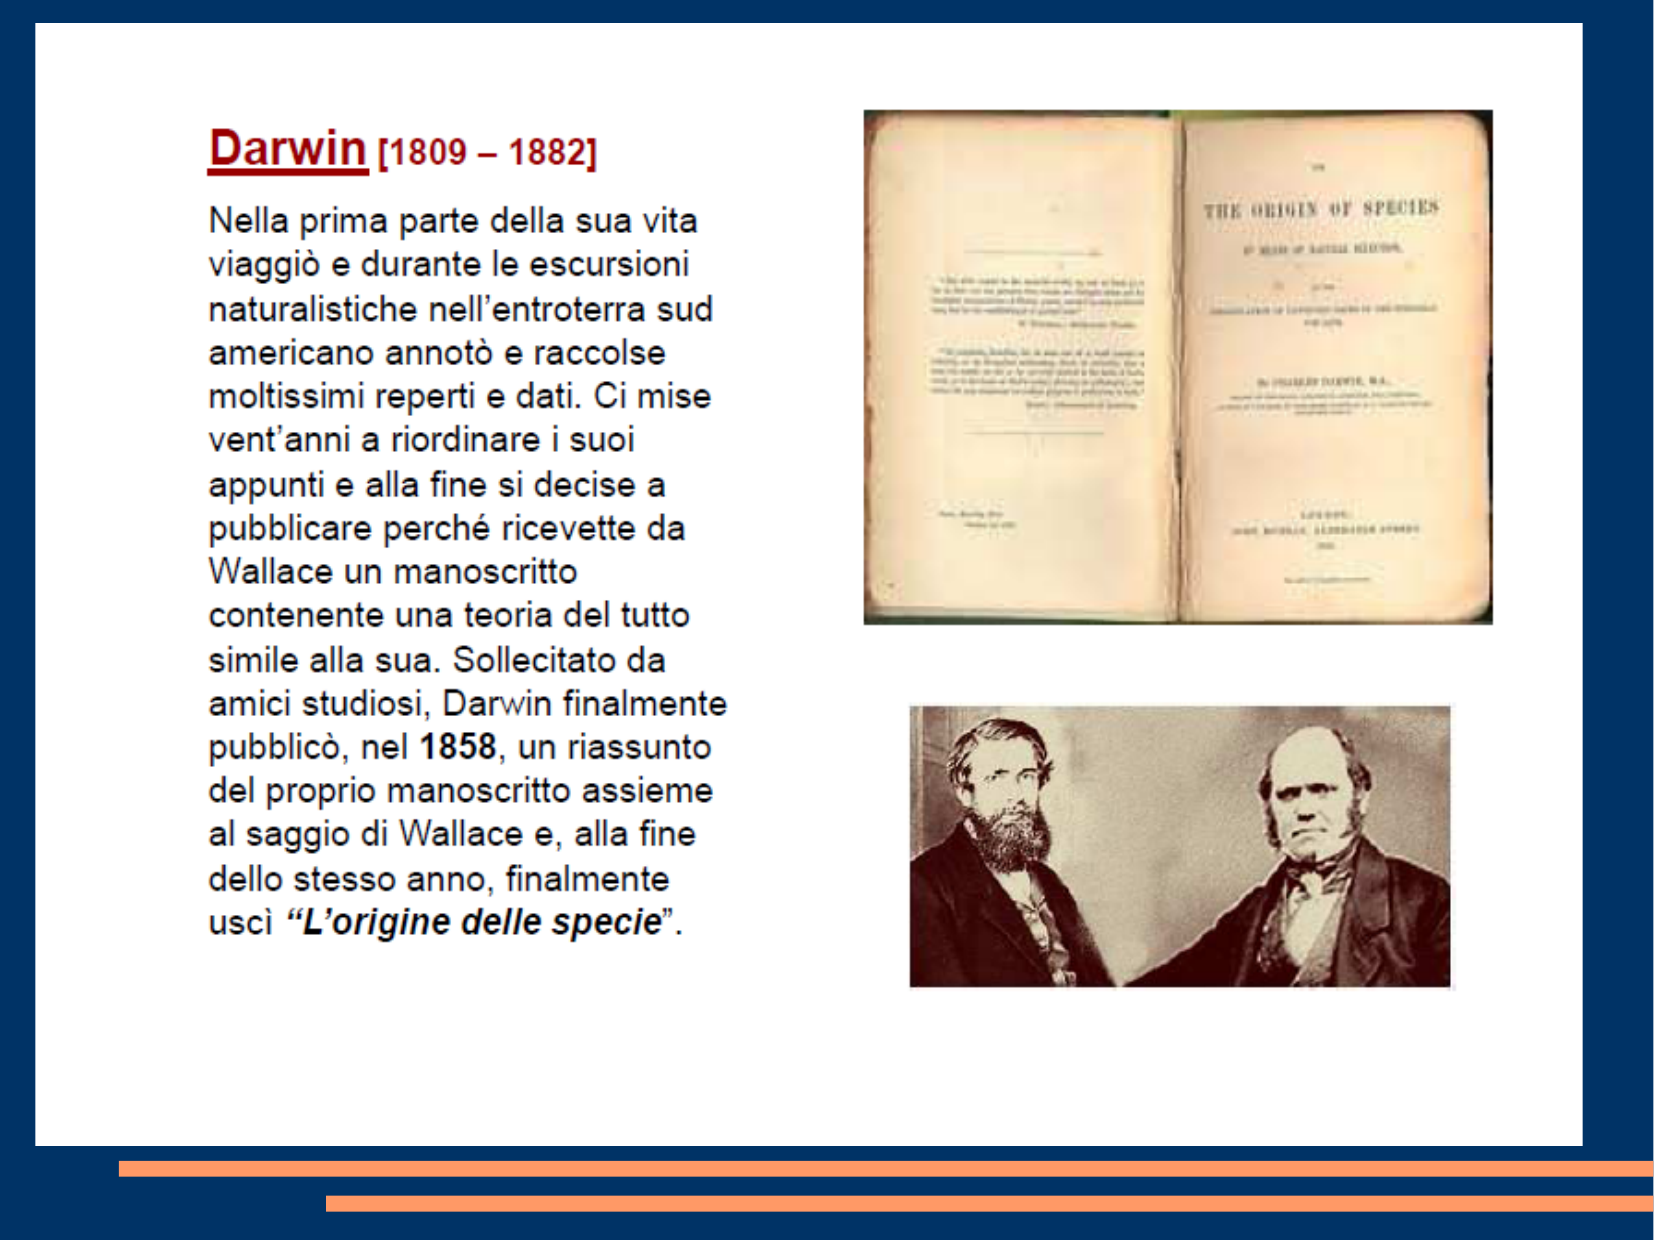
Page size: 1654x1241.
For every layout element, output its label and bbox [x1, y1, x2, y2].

picture [35, 23, 1583, 1146]
